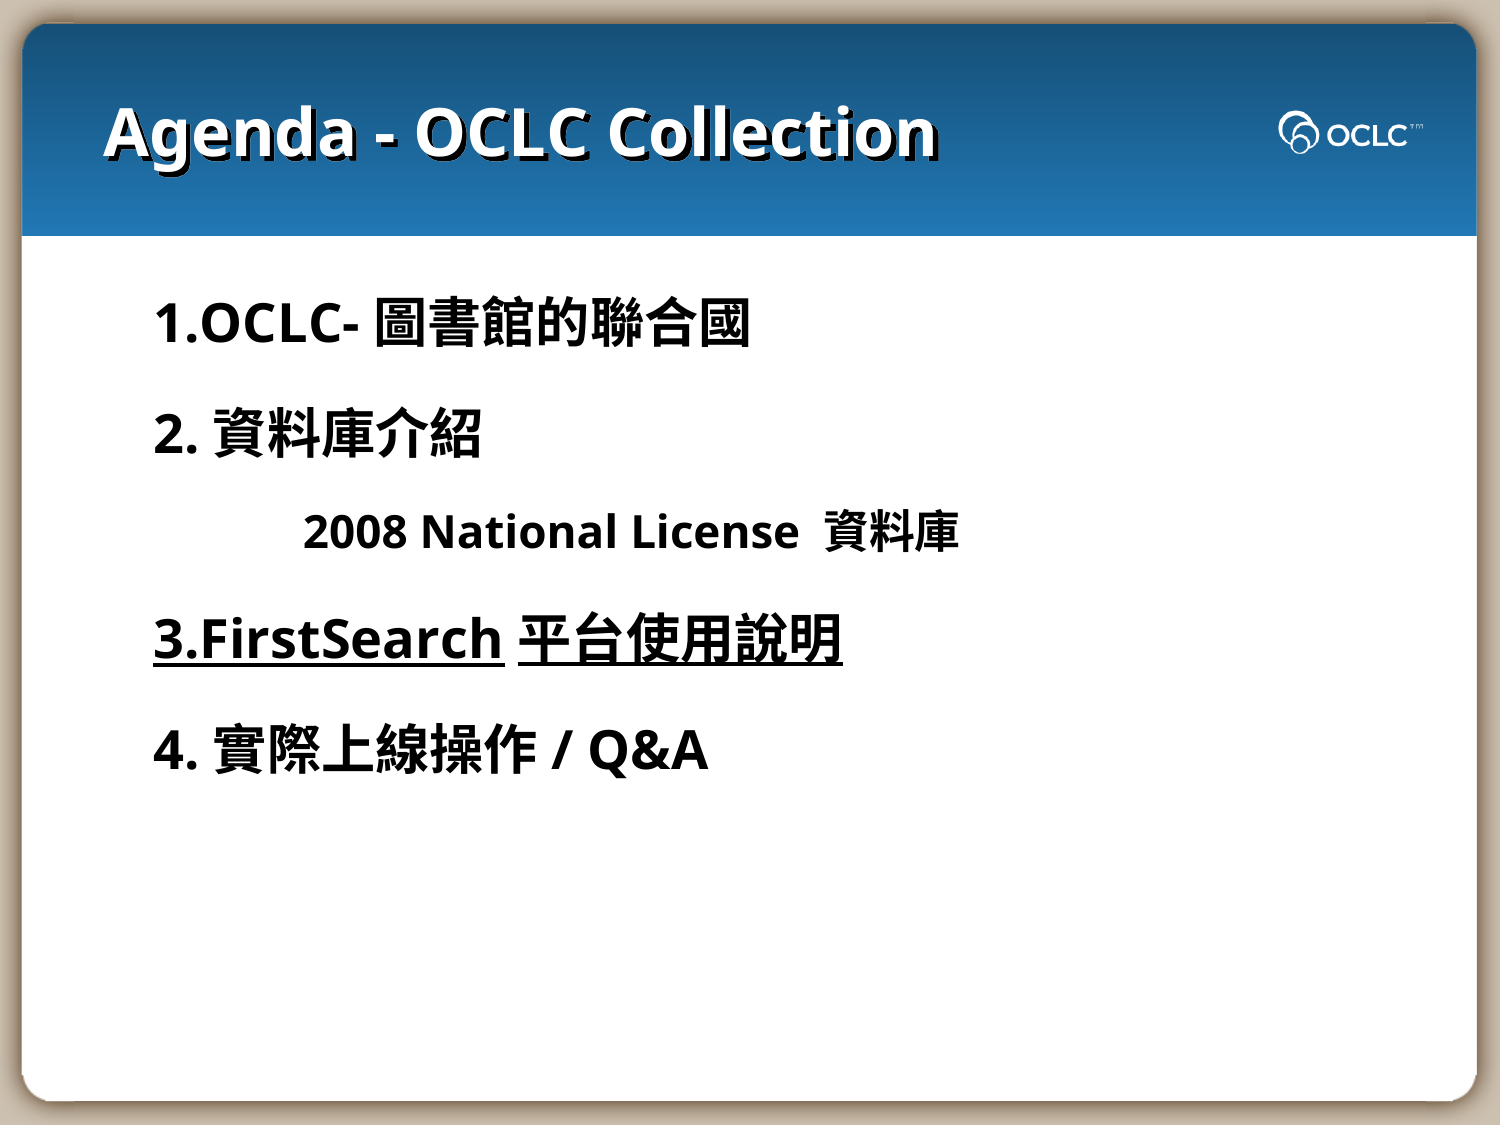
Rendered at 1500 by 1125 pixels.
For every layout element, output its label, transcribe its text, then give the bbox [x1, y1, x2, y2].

list 1.OCLC-圖書館的聯合國 2.資料庫介紹 2008 National License 資料庫 3.FirstSearch平台使用說明 4.實際上線操作/ Q&A [112, 275, 1414, 1125]
title Agenda - OCLC Collection [88, 66, 1396, 193]
